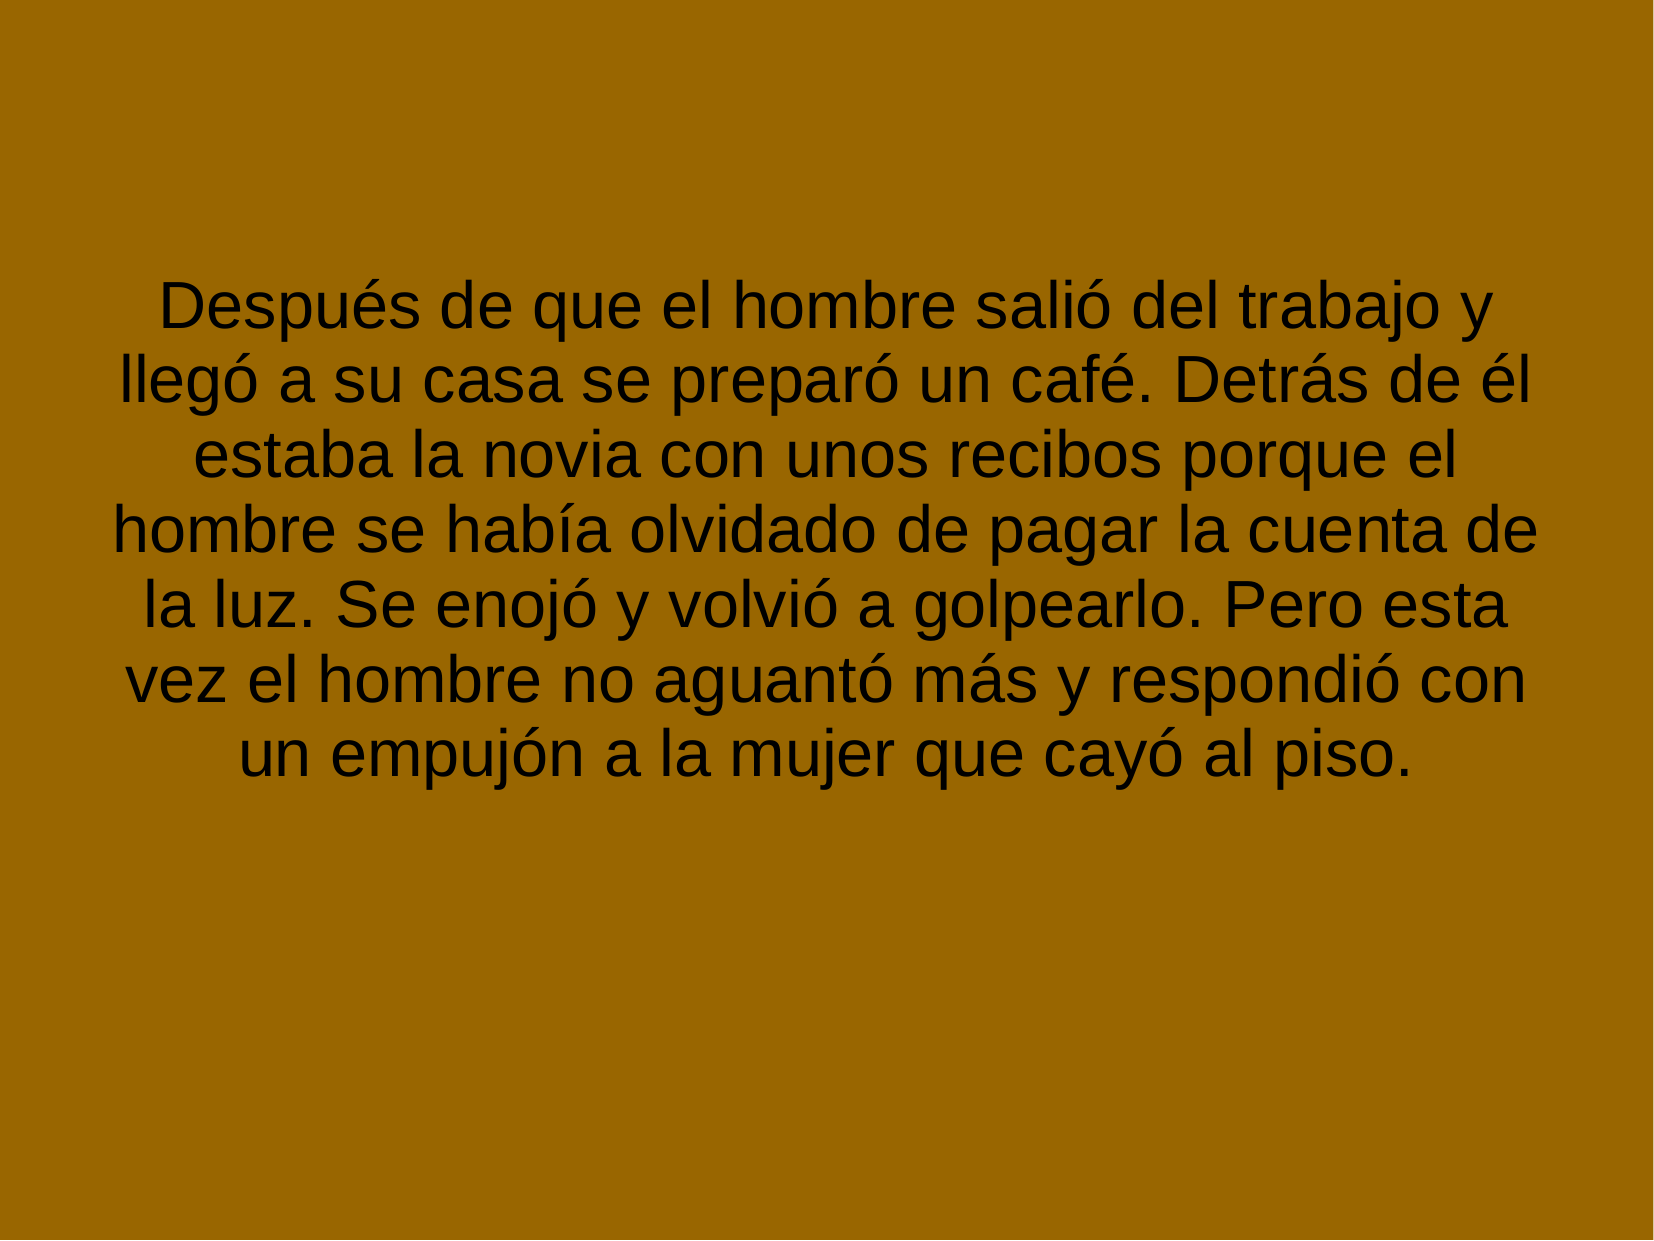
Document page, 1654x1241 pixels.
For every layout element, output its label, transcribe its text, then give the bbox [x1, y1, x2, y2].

subtitle Después de que el hombre salió del trabajo y llegó a su casa se preparó un café. Detrás de él estaba la novia con unos recibos porque el hombre se había olvidado de pagar la cuenta de la luz. Se enojó y volvió a golpearlo. Pero esta vez el hombre no aguantó más y respondió con un empujón a la mujer que cayó al piso. [82, 49, 1571, 1010]
